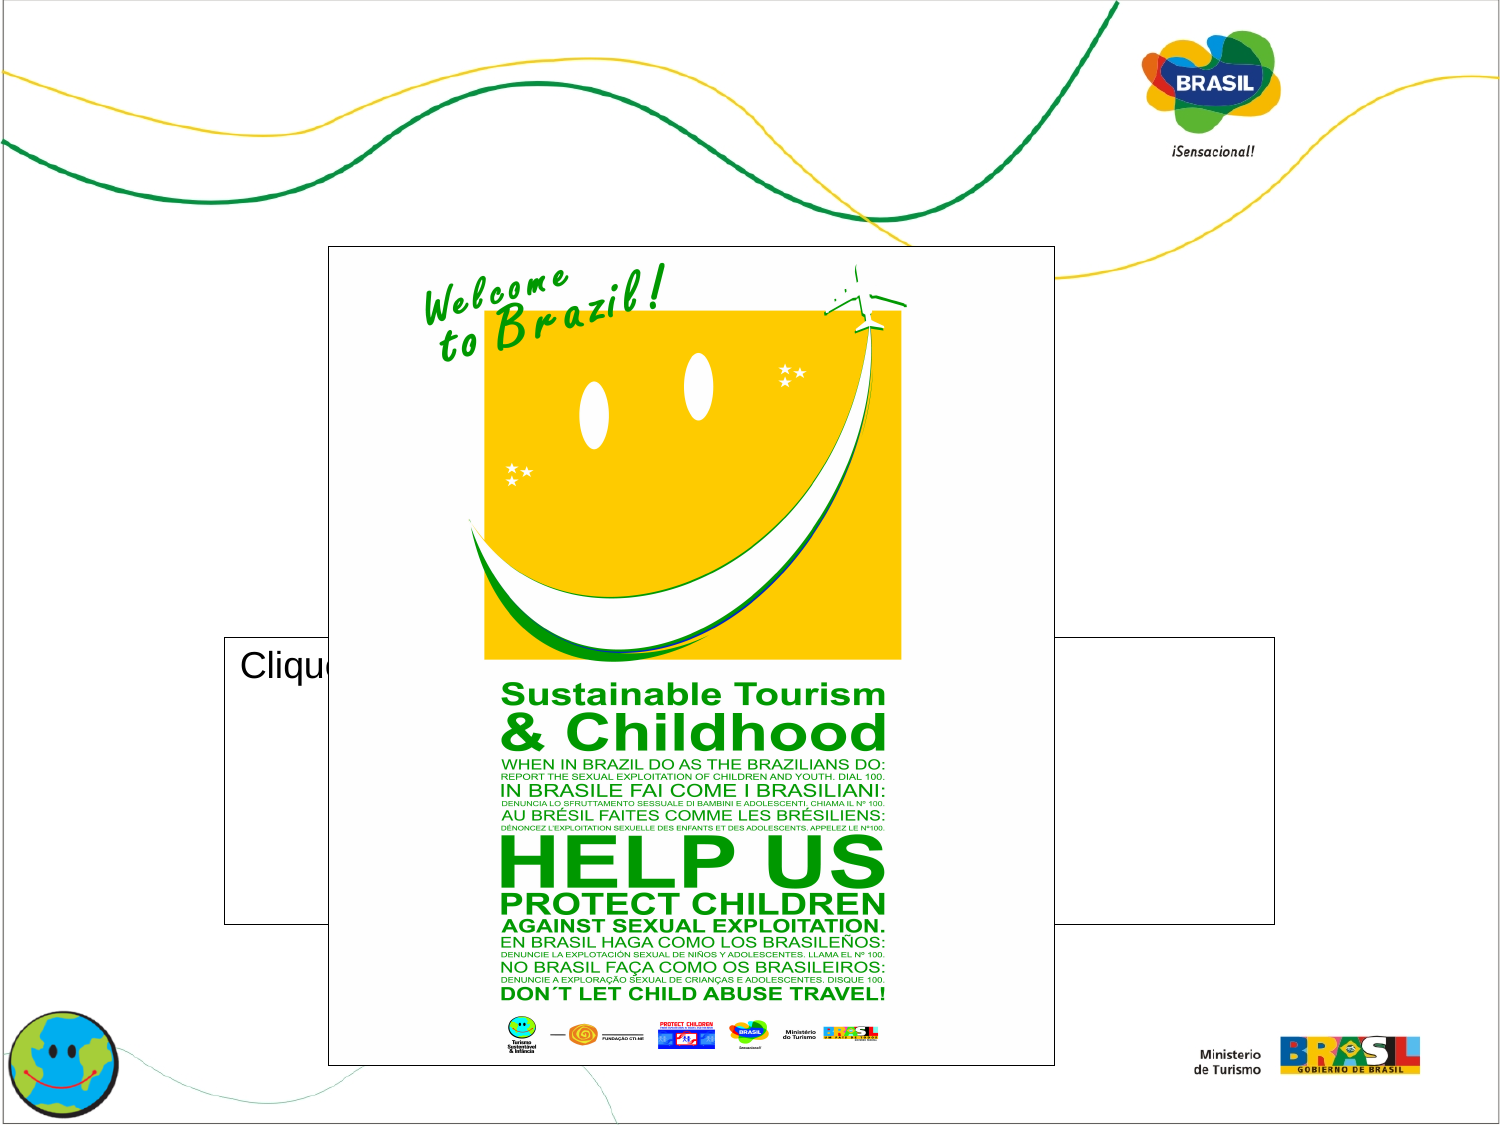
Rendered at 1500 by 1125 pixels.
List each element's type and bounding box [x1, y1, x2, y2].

text_box [960, 1031, 1184, 1090]
picture [0, 0, 1500, 1125]
